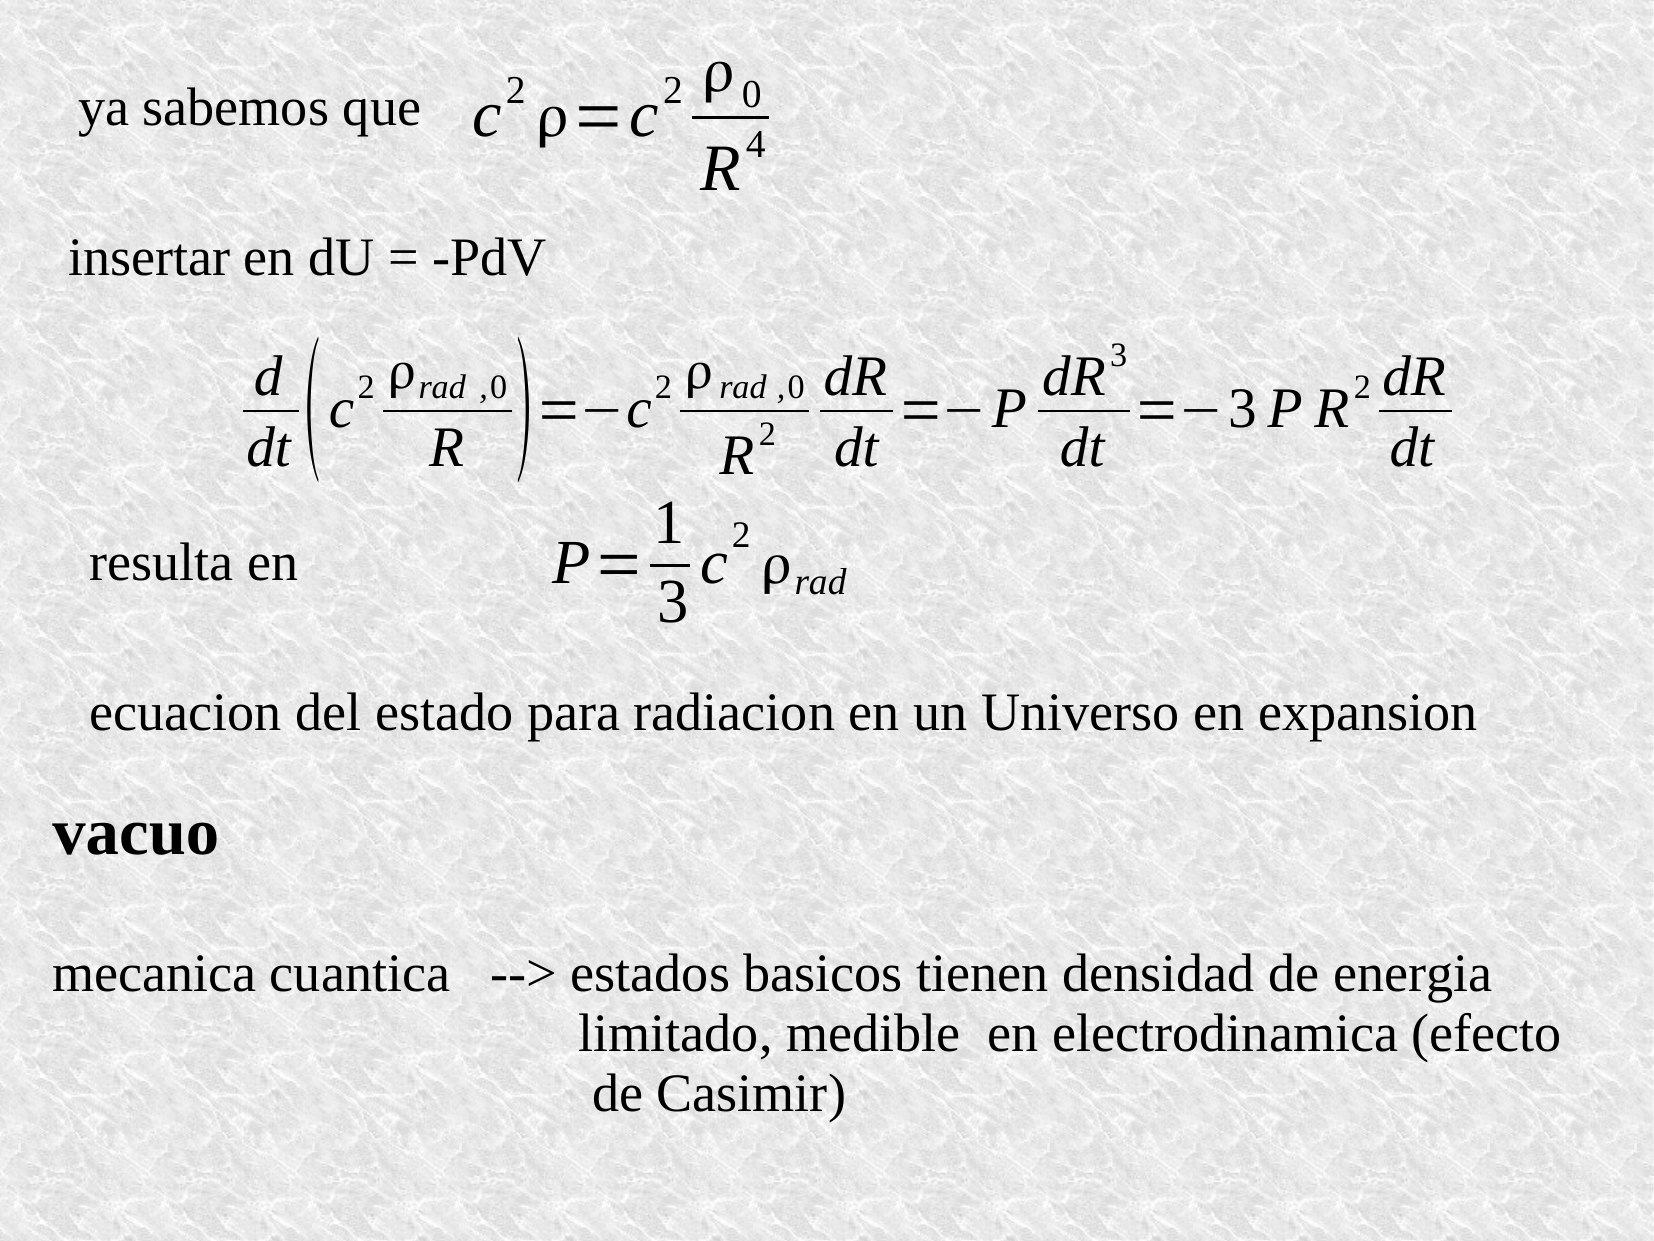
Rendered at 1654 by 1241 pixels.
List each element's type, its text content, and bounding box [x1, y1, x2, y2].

text_box resulta en [75, 525, 328, 606]
text_box ya sabemos que [63, 69, 451, 151]
text_box ecuacion del estado para radiacion en un Universo en expansion [75, 675, 1495, 756]
picture [0, 0, 1654, 1241]
chart [456, 37, 788, 207]
text_box insertar en dU = -PdV [53, 219, 563, 301]
chart [225, 334, 1469, 638]
text_box vacuo mecanica cuantica --> estados basicos tienen densidad de energia limitado, medible en electrodinamica (efecto de Casimir) [37, 787, 1613, 1174]
